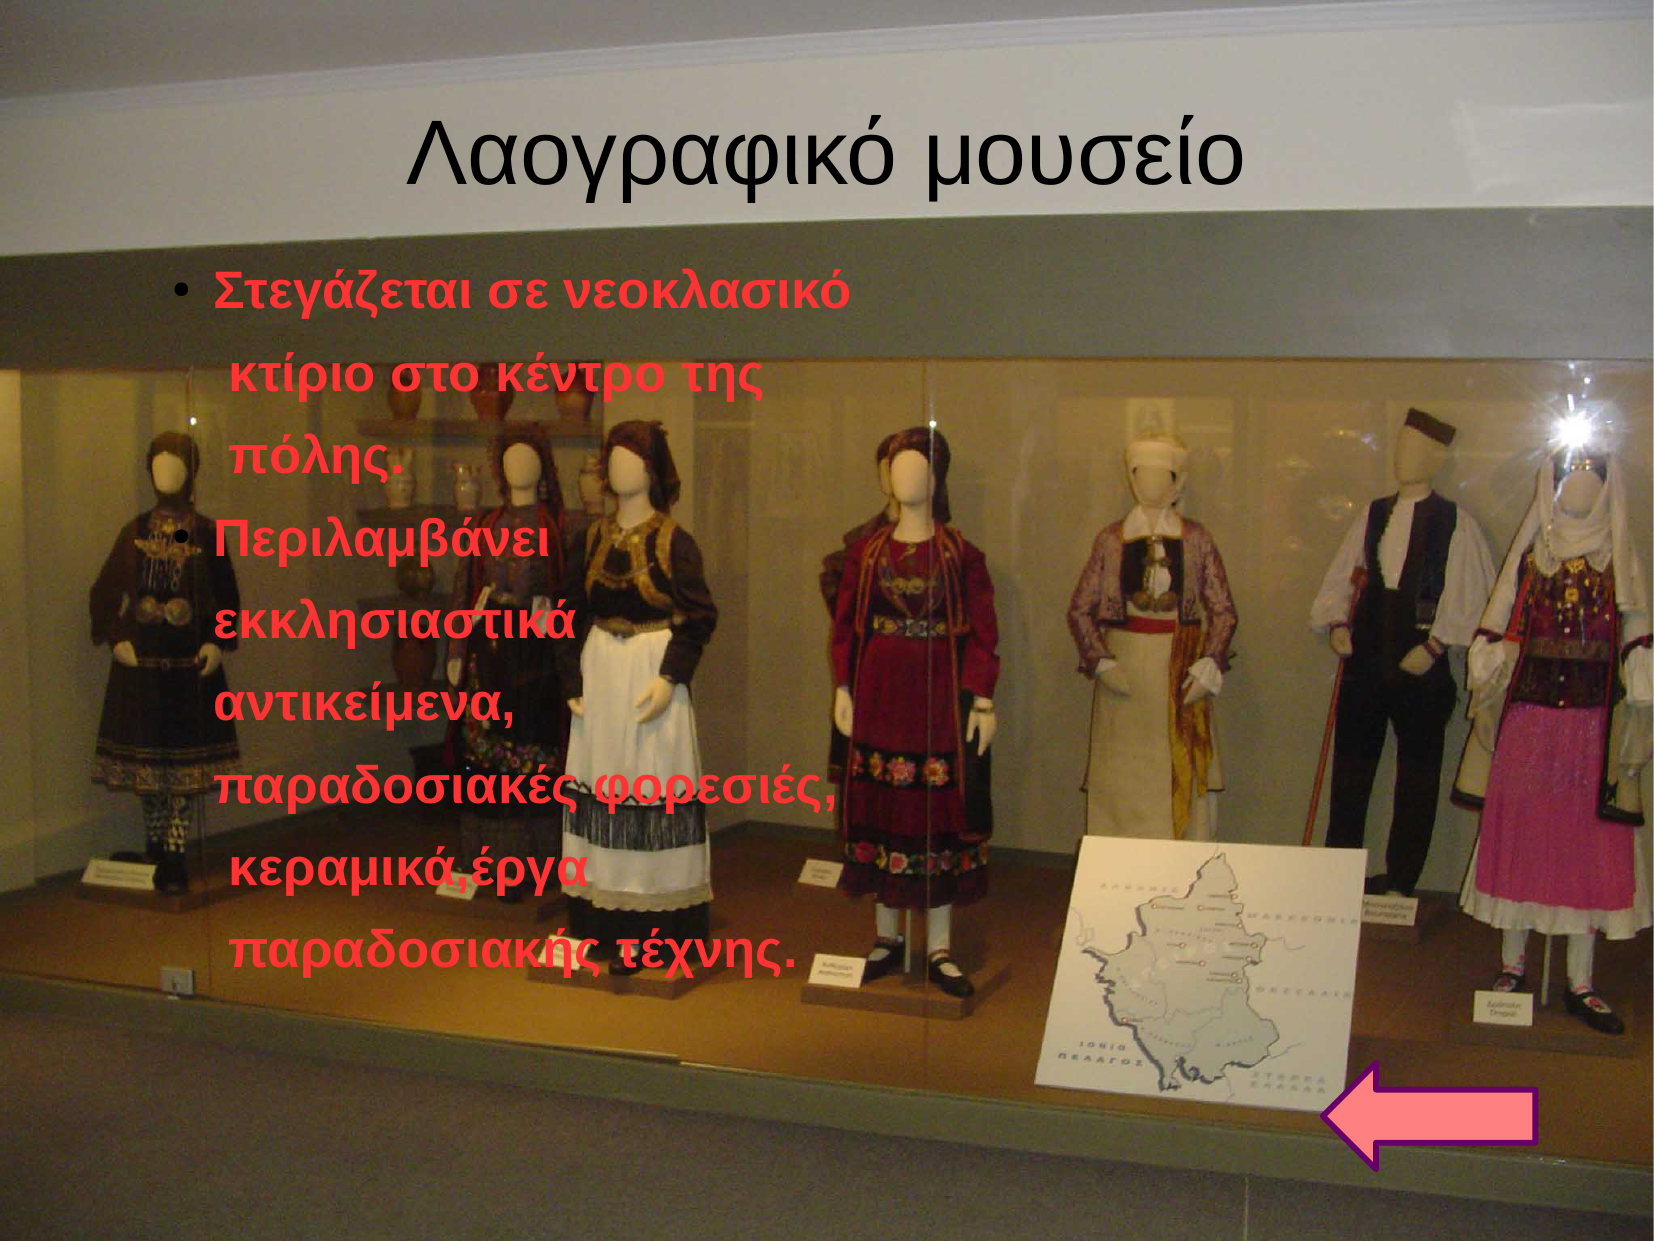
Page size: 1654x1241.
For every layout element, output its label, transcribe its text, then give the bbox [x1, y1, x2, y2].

list Στεγάζεται σε νεοκλασικό κτίριο στο κέντρο της πόλης. Περιλαμβάνει εκκλησιαστικά αντικείμενα, παραδοσιακές φορεσιές, κεραμικά,έργα παραδοσιακής τέχνης. [158, 261, 1647, 981]
picture [0, 0, 1654, 1241]
title Λαογραφικό μουσείο [82, 49, 1571, 257]
text_box [1322, 1062, 1536, 1170]
